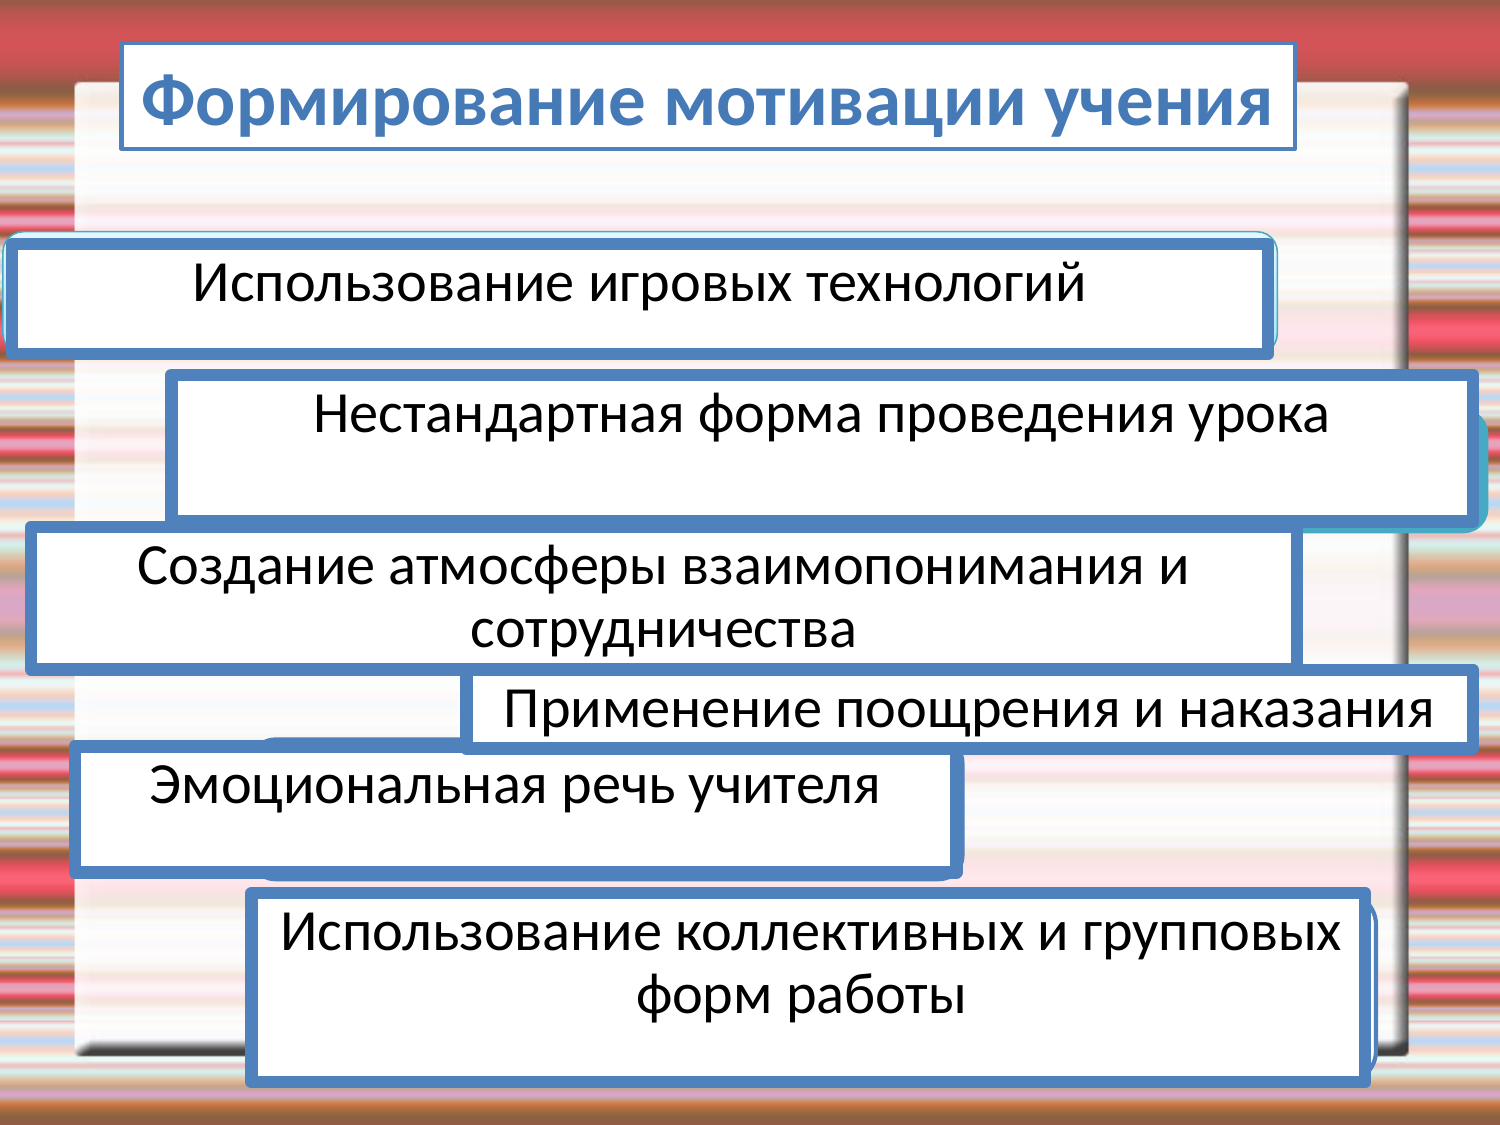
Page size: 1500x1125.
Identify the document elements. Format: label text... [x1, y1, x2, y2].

text_box [186, 418, 1483, 528]
text_box Формирование мотивации учения [121, 42, 1295, 149]
picture [0, 0, 1500, 1125]
text_box Нестандартная форма проведения урока [171, 374, 1474, 522]
text_box Эмоциональная речь учителя [74, 746, 957, 873]
text_box [258, 739, 466, 746]
text_box [2, 231, 1278, 350]
text_box Создание атмосферы взаимопонимания и сотрудничества [31, 527, 1297, 670]
text_box [259, 873, 955, 880]
text_box Использование коллективных и групповых форм работы [251, 893, 1366, 1083]
text_box [1366, 901, 1377, 1074]
text_box Применение поощрения и наказания [466, 669, 1474, 749]
text_box Использование игровых технологий [11, 243, 1269, 354]
text_box [957, 749, 963, 871]
